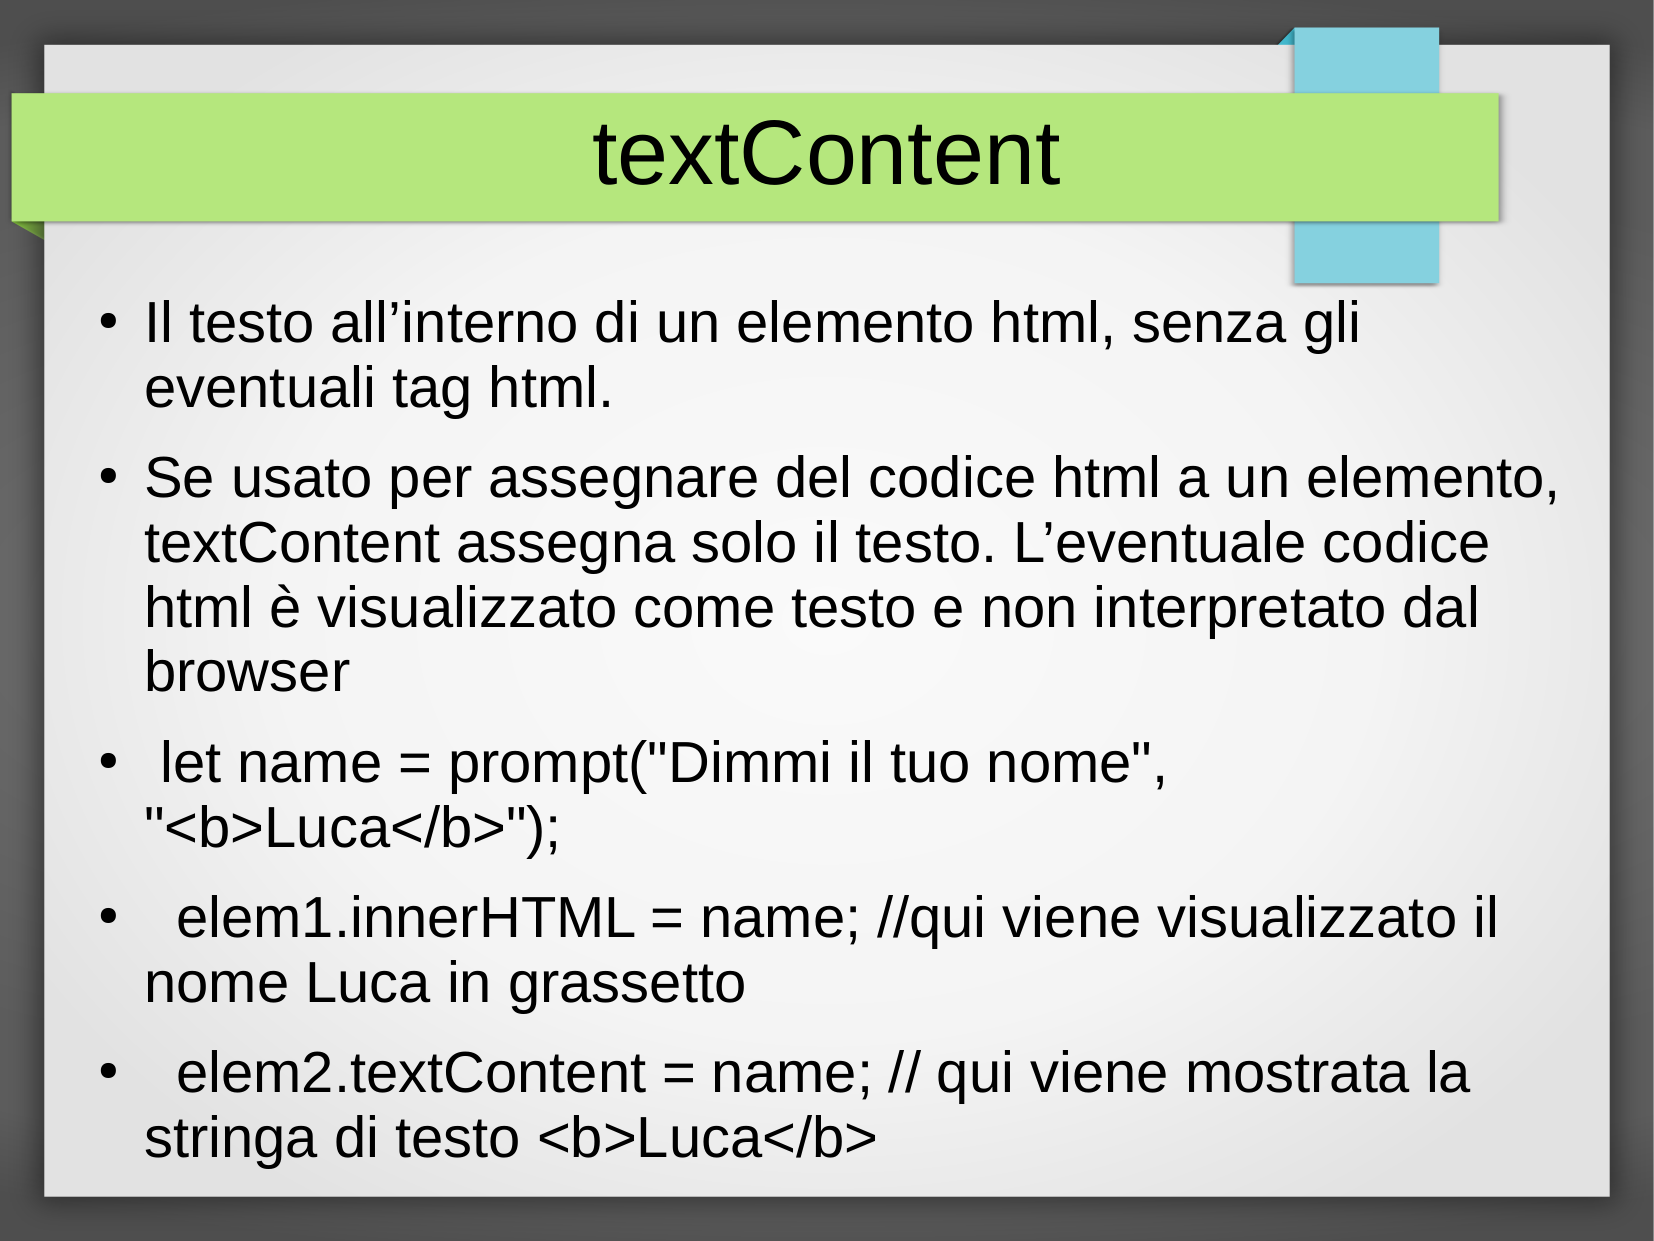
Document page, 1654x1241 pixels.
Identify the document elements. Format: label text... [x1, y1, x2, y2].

title textContent [82, 49, 1571, 257]
list Il testo all’interno di un elemento html, senza gli eventuali tag html. Se usato per assegnare del codice html a un elemento, textContent assegna solo il testo. L’eventuale codice html è visualizzato come testo e non interpretato dal browser let name = prompt("Dimmi il tuo nome", "<b>Luca</b>"); elem1.innerHTML = name; //qui viene visualizzato il nome Luca in grassetto elem2.textContent = name; // qui viene mostrata la stringa di testo <b>Luca</b> [82, 290, 1571, 1182]
picture [0, 0, 1654, 1241]
